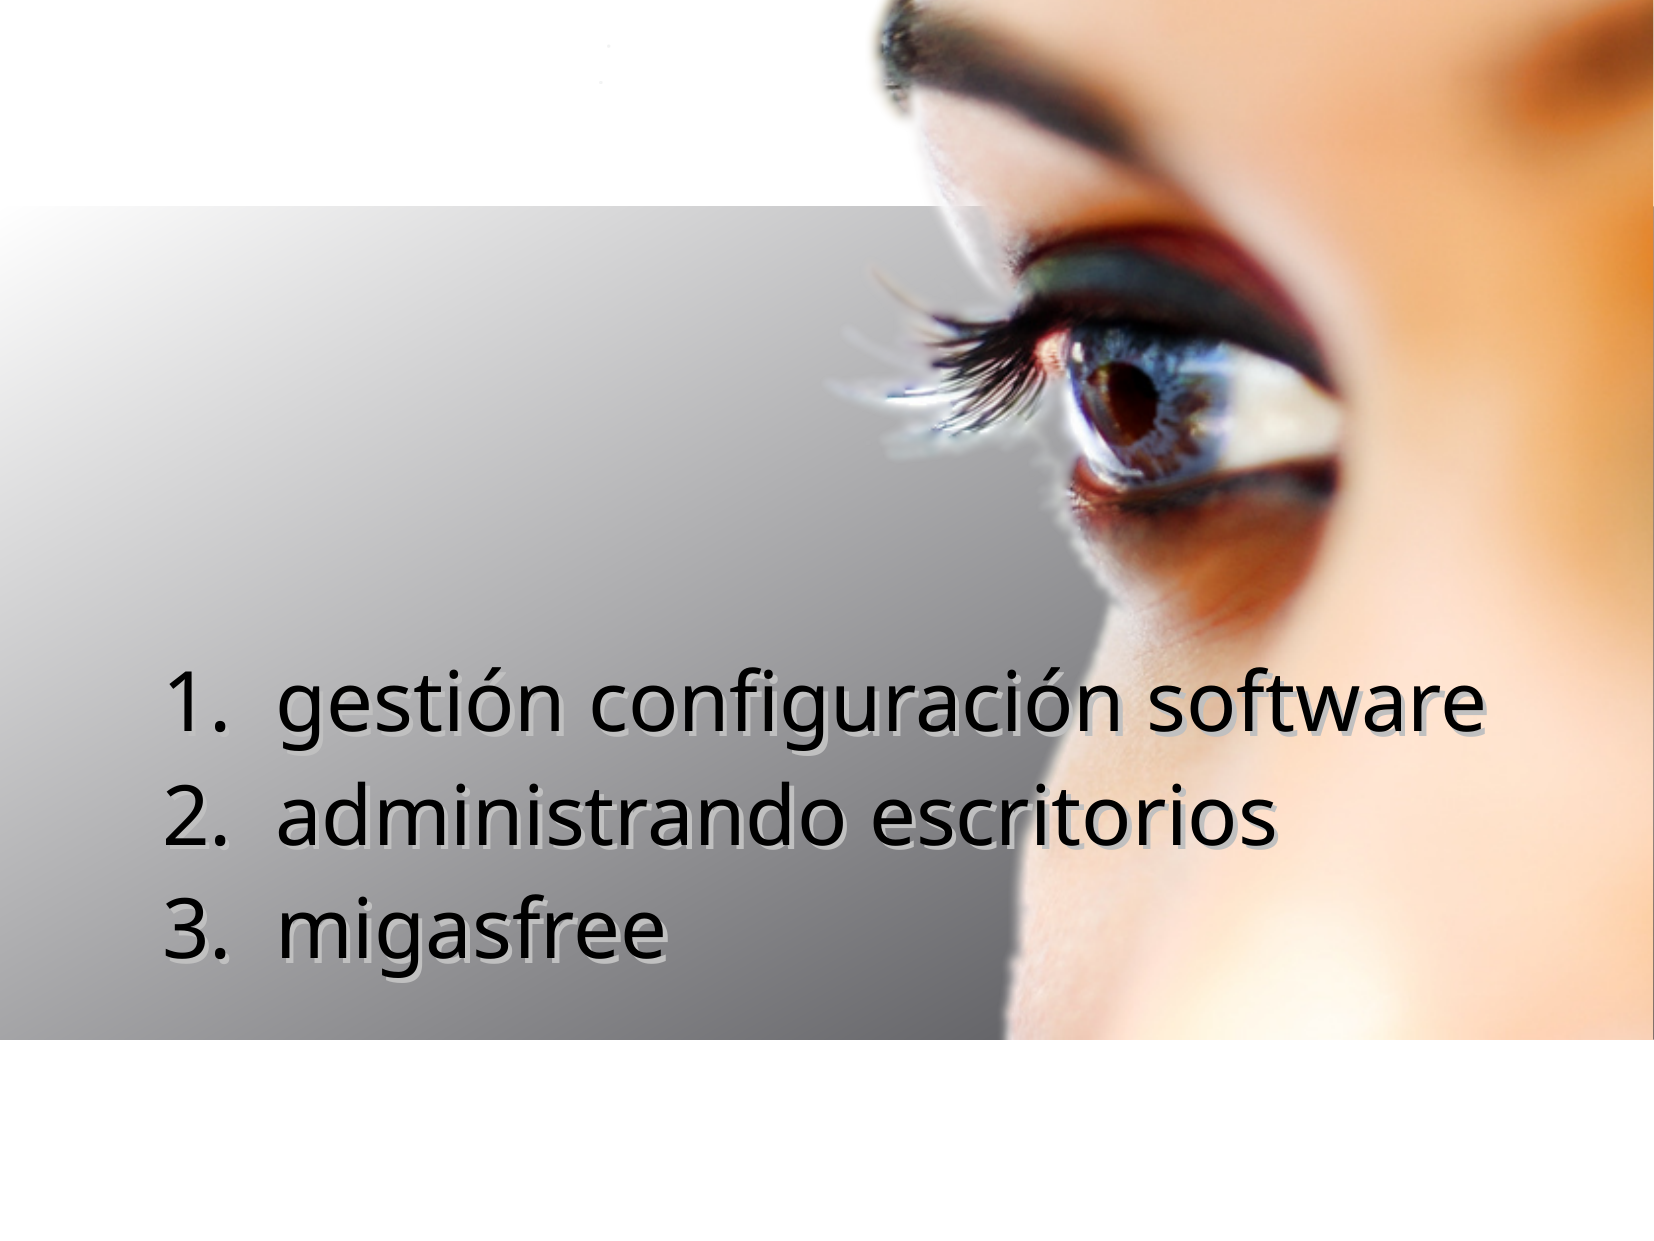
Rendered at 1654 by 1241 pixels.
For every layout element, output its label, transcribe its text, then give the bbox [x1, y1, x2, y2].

picture [498, 0, 1654, 1040]
text_box 1. gestión configuración software 2. administrando escritorios 3. migasfree [128, 653, 1533, 973]
